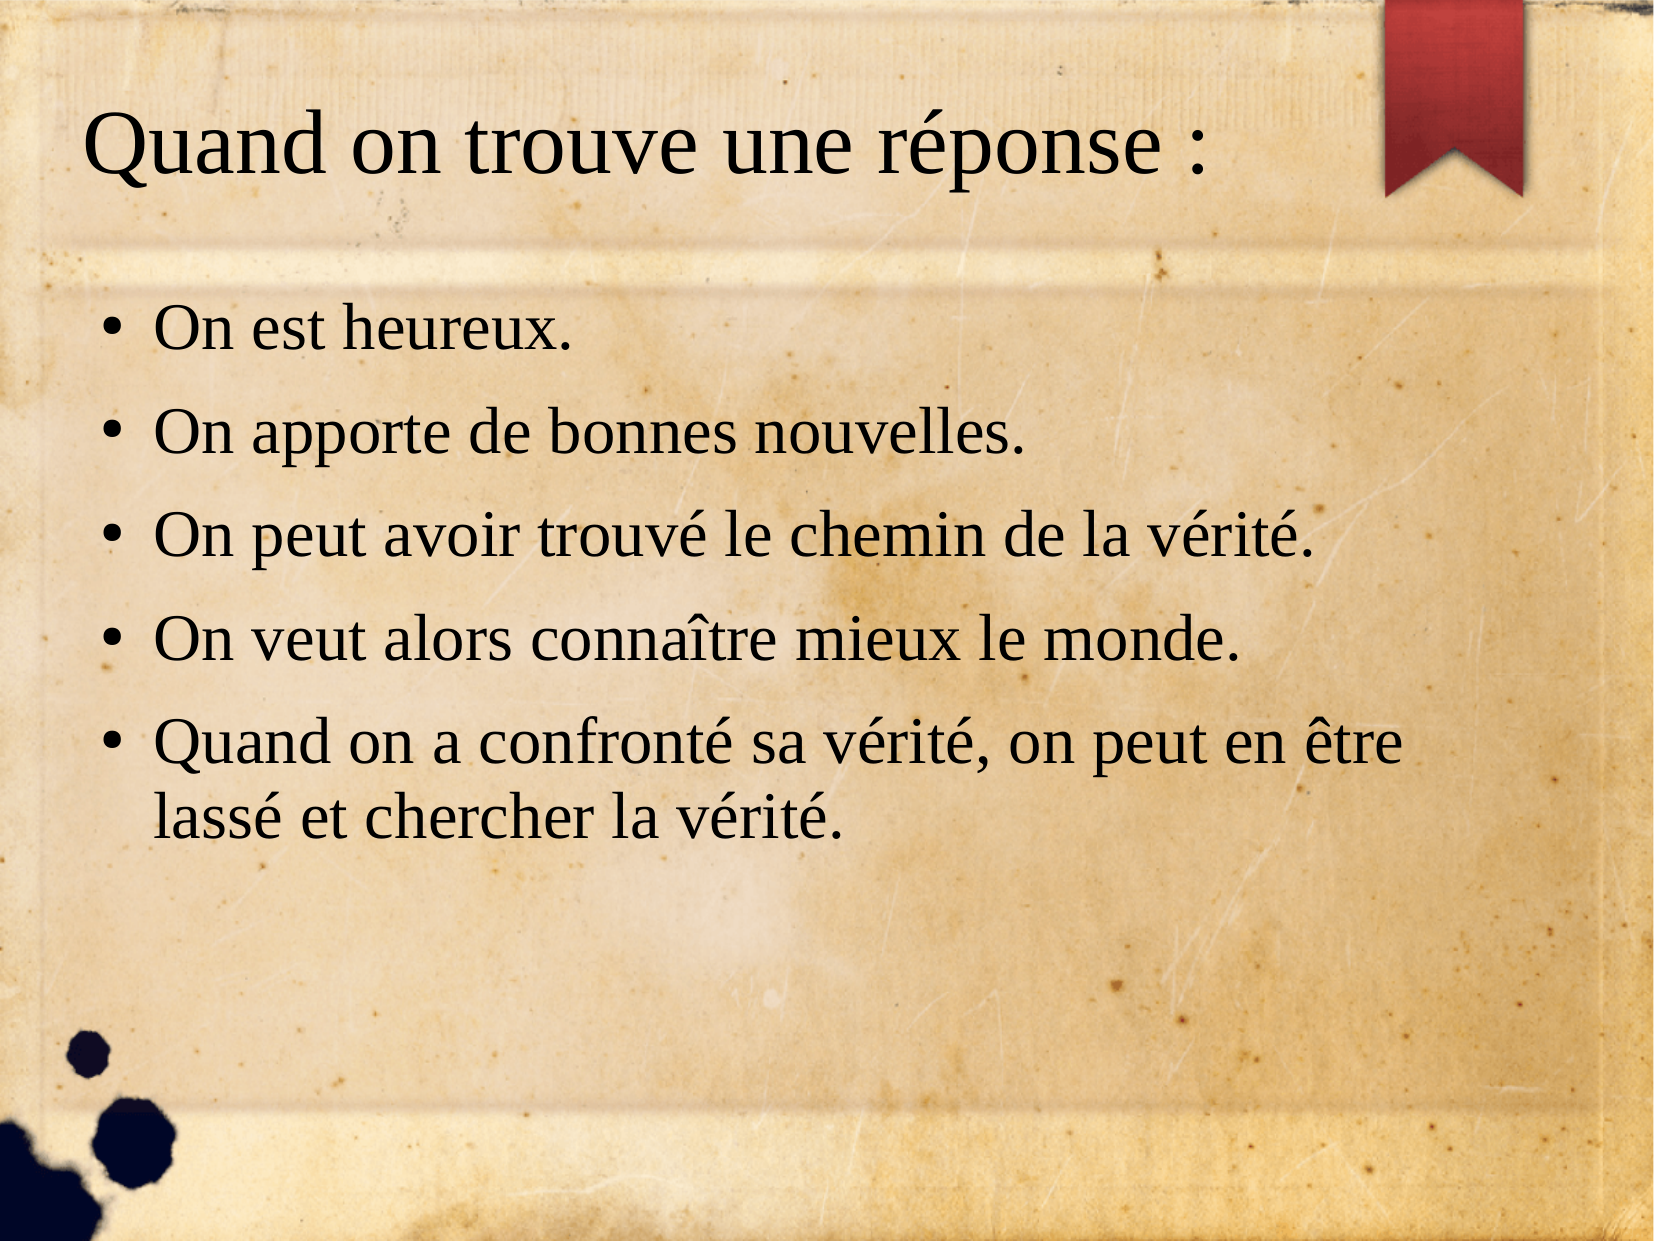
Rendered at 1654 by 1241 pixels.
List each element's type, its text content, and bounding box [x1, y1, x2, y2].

picture [0, 0, 1654, 1241]
title Quand on trouve une réponse : [82, 49, 1347, 237]
list On est heureux. On apporte de bonnes nouvelles. On peut avoir trouvé le chemin de la vérité. On veut alors connaître mieux le monde. Quand on a confronté sa vérité, on peut en être lassé et chercher la vérité. [82, 290, 1538, 1010]
